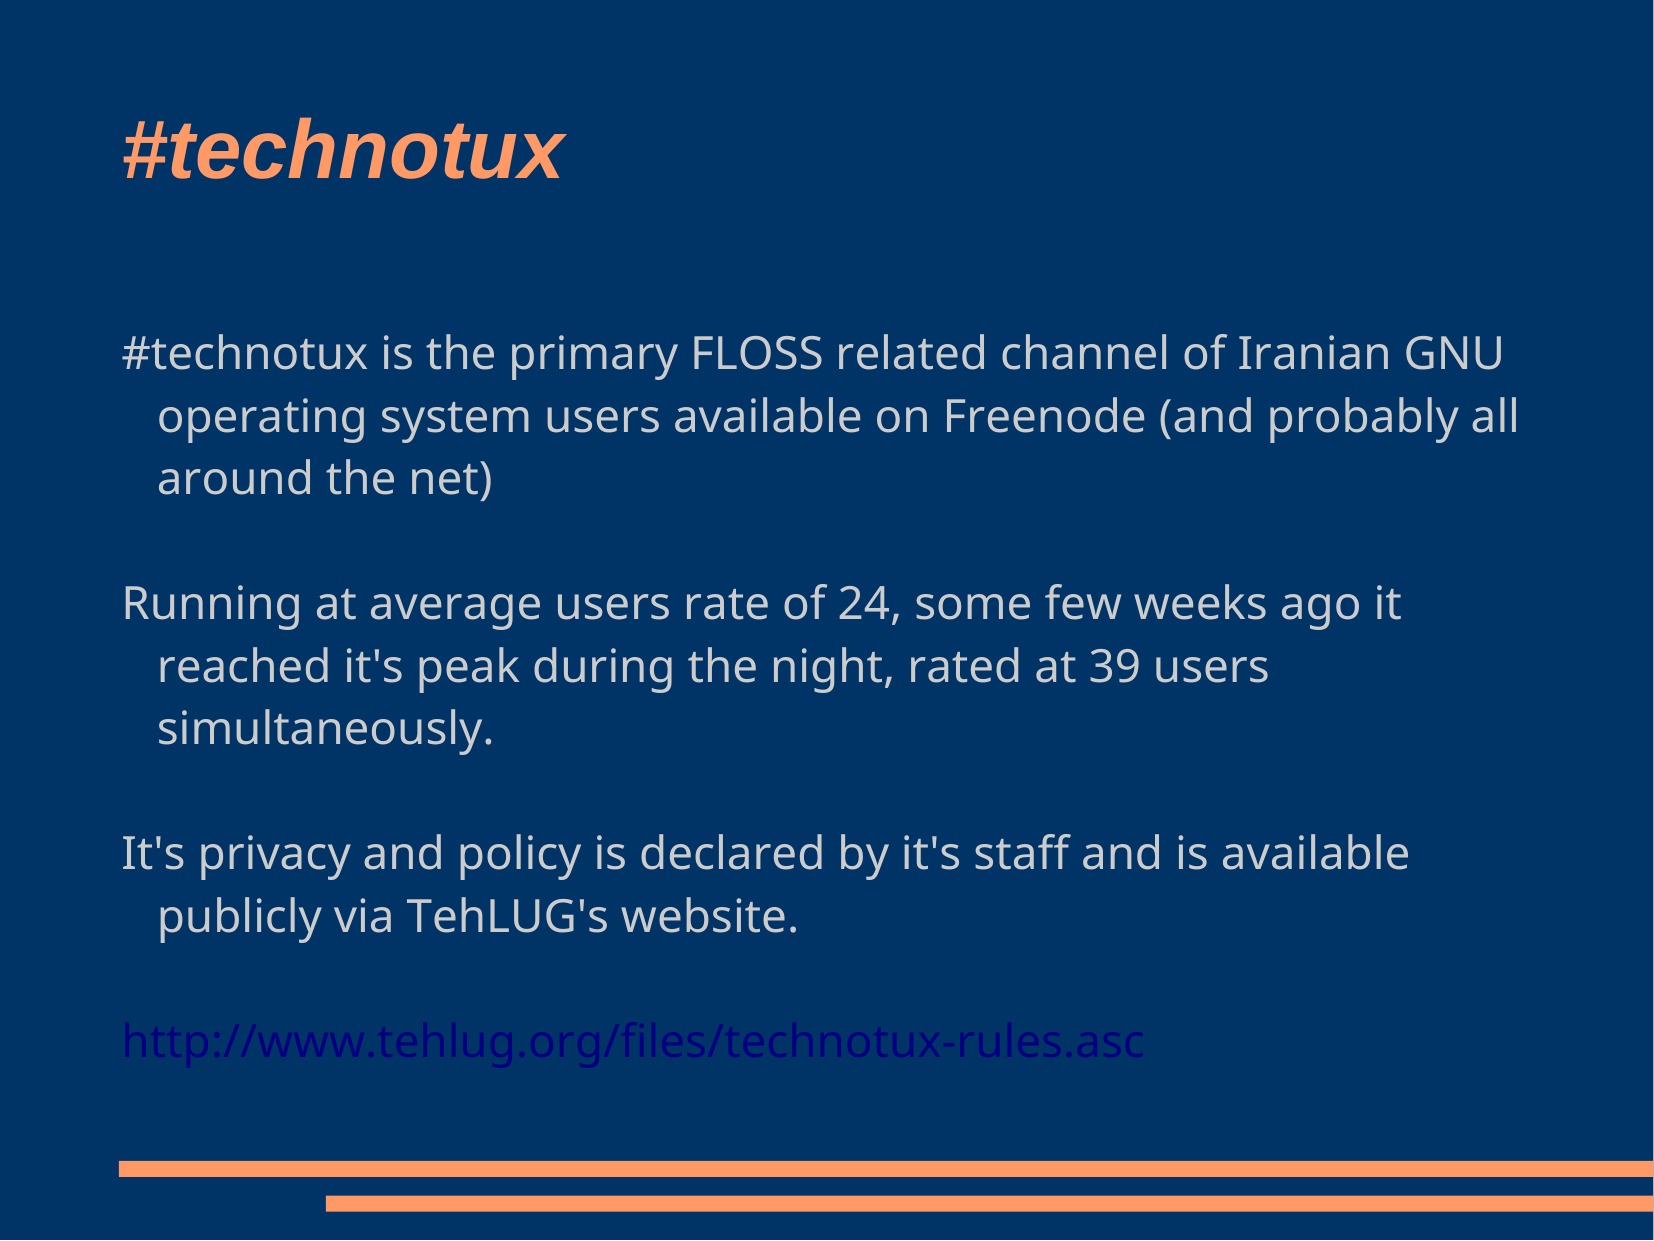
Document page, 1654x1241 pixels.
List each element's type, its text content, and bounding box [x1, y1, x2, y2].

title #technotux [121, 46, 1534, 254]
subtitle #technotux is the primary FLOSS related channel of Iranian GNU operating system users available on Freenode (and probably all around the net) Running at average users rate of 24, some few weeks ago it reached it's peak during the night, rated at 39 users simultaneously. It's privacy and policy is declared by it's staff and is available publicly via TehLUG's website. http://www.tehlug.org/files/technotux-rules.asc [121, 322, 1561, 1133]
